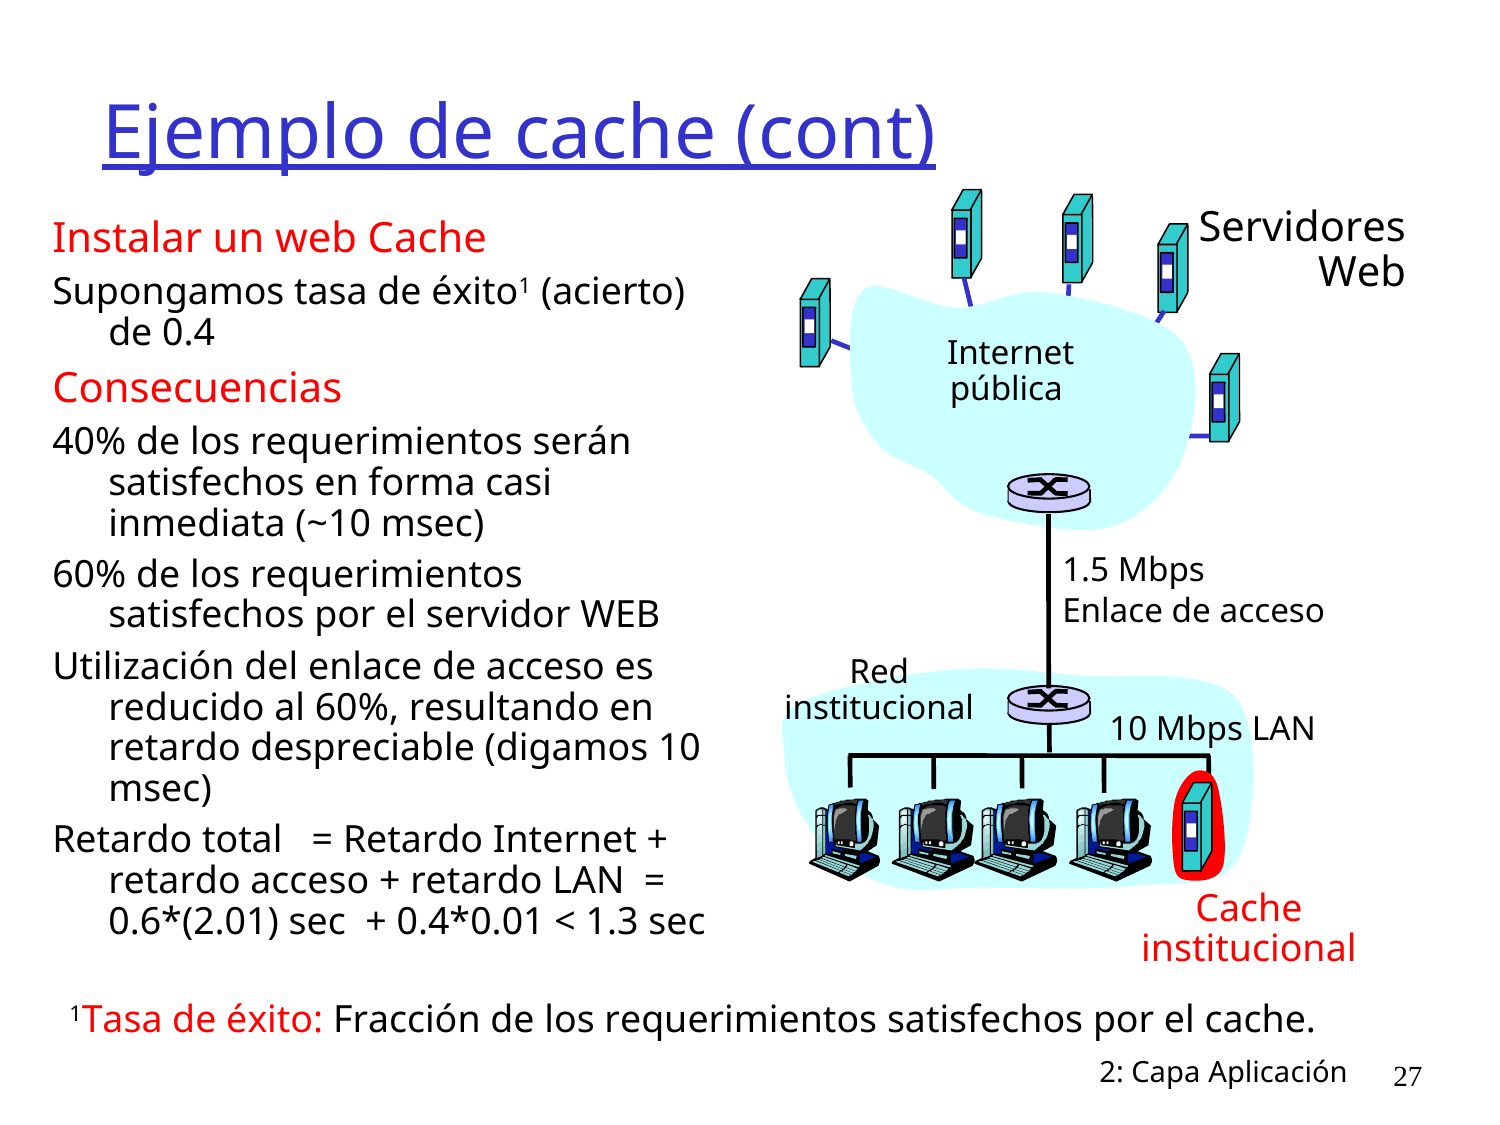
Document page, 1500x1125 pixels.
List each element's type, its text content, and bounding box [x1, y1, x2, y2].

title Ejemplo de cache (cont) [87, 37, 1363, 225]
text_box [1158, 223, 1183, 313]
text_box Servidores Web [1183, 198, 1421, 304]
text_box 1.5 Mbps Enlace de acceso [1047, 545, 1341, 637]
text_box 1Tasa de éxito: Fracción de los requerimientos satisfechos por el cache. [54, 987, 1332, 1049]
text_box [1062, 194, 1093, 283]
text_box [849, 286, 1196, 531]
text_box [951, 189, 982, 279]
list Instalar un web Cache Supongamos tasa de éxito1 (acierto) de 0.4 Consecuencias 40% de los requerimientos serán satisfechos en forma casi inmediata (~10 msec) 60% de los requerimientos satisfechos por el servidor WEB Utilización del enlace de acceso es reducido al 60%, resultando en retardo despreciable (digamos 10 msec) Retardo total = Retardo Internet + retardo acceso + retardo LAN = 0.6*(2.01) sec + 0.4*0.01 < 1.3 sec [37, 208, 738, 979]
text_box [1209, 353, 1240, 443]
text_box 10 Mbps LAN [1094, 704, 1332, 756]
text_box [782, 668, 1254, 891]
text_box Red institucional [769, 647, 990, 735]
text_box [800, 278, 830, 368]
text_box Cache institucional [1126, 881, 1372, 978]
text_box Internet pública [923, 327, 1090, 416]
